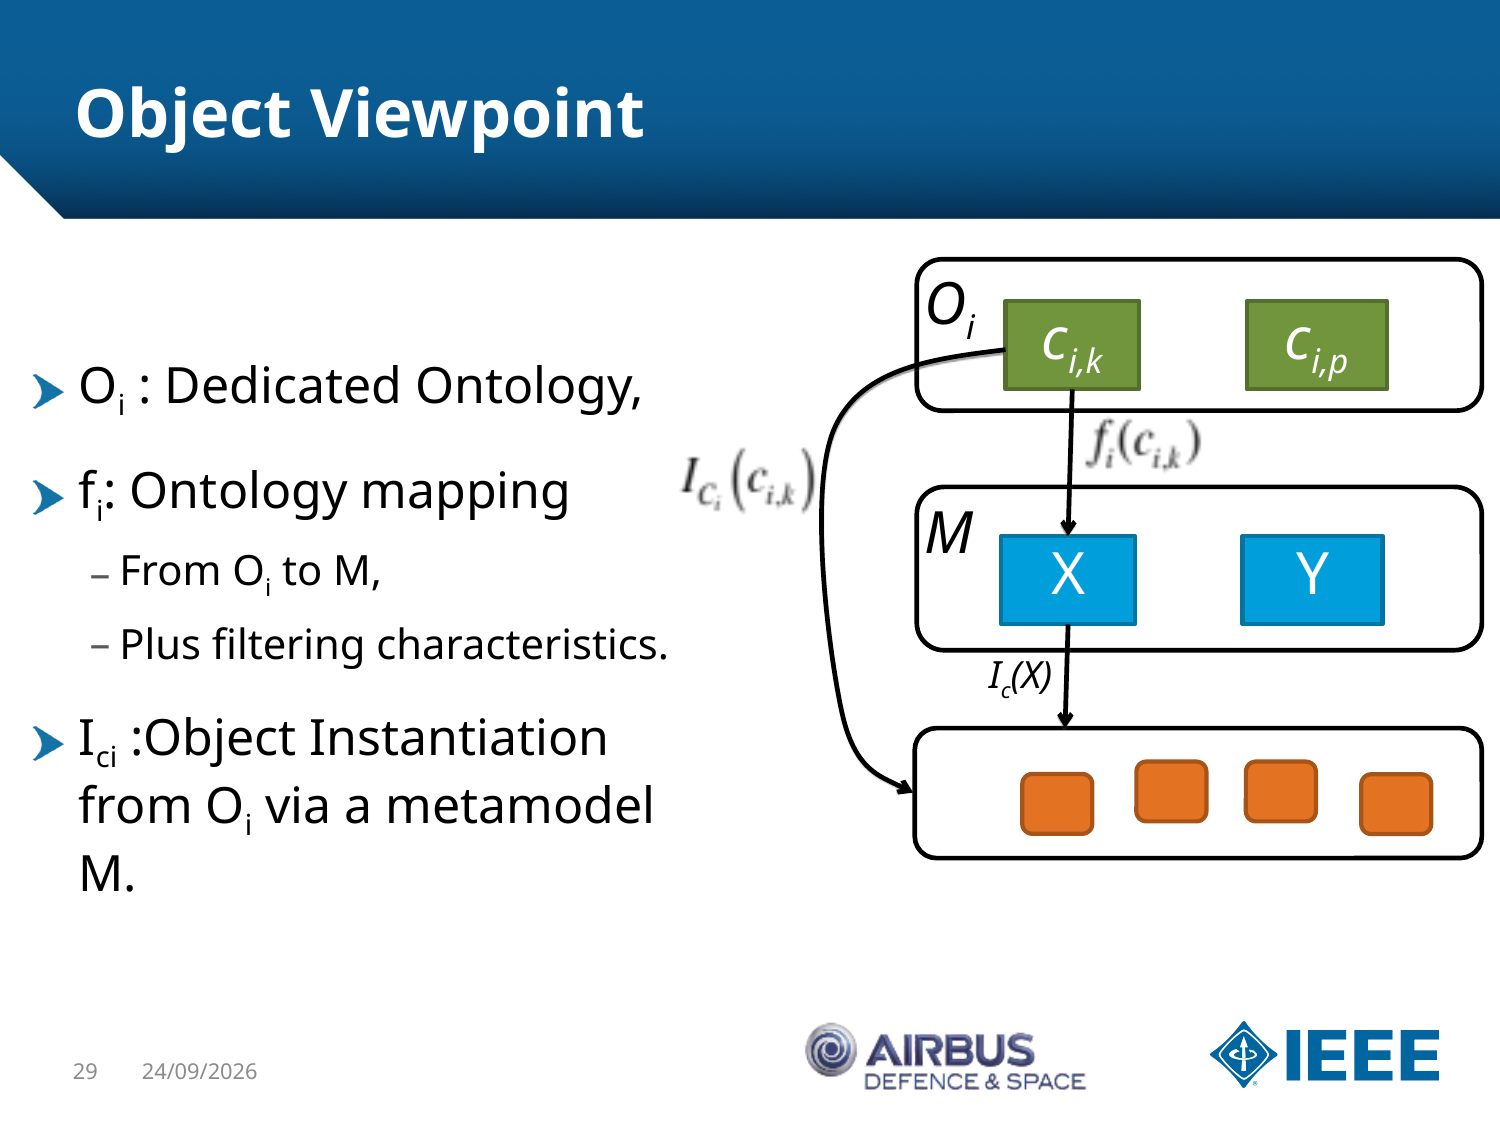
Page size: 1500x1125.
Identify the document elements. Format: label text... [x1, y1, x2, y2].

text_box Ic(X) [973, 643, 1064, 710]
text_box M [916, 486, 1067, 651]
text_box ci,k [1005, 301, 1140, 390]
text_box M [1071, 486, 1482, 651]
chart [675, 437, 819, 517]
chart [1081, 410, 1207, 478]
slide_number 24/03/2021 [141, 1042, 412, 1103]
text_box ci,p [1246, 301, 1387, 390]
title Object Viewpoint [59, 22, 1426, 199]
text_box Y [1242, 535, 1383, 625]
text_box Oi [916, 356, 1069, 411]
slide_number <number> [72, 1042, 132, 1103]
text_box X [1001, 535, 1135, 625]
picture [0, 0, 1500, 1125]
text_box Oi [916, 259, 1482, 411]
text_box [914, 728, 1482, 859]
list Oi : Dedicated Ontology, fi: Ontology mapping From Oi to M, Plus filtering characteristics. Ici :Object Instantiation from Oi via a metamodel M. [7, 345, 697, 990]
